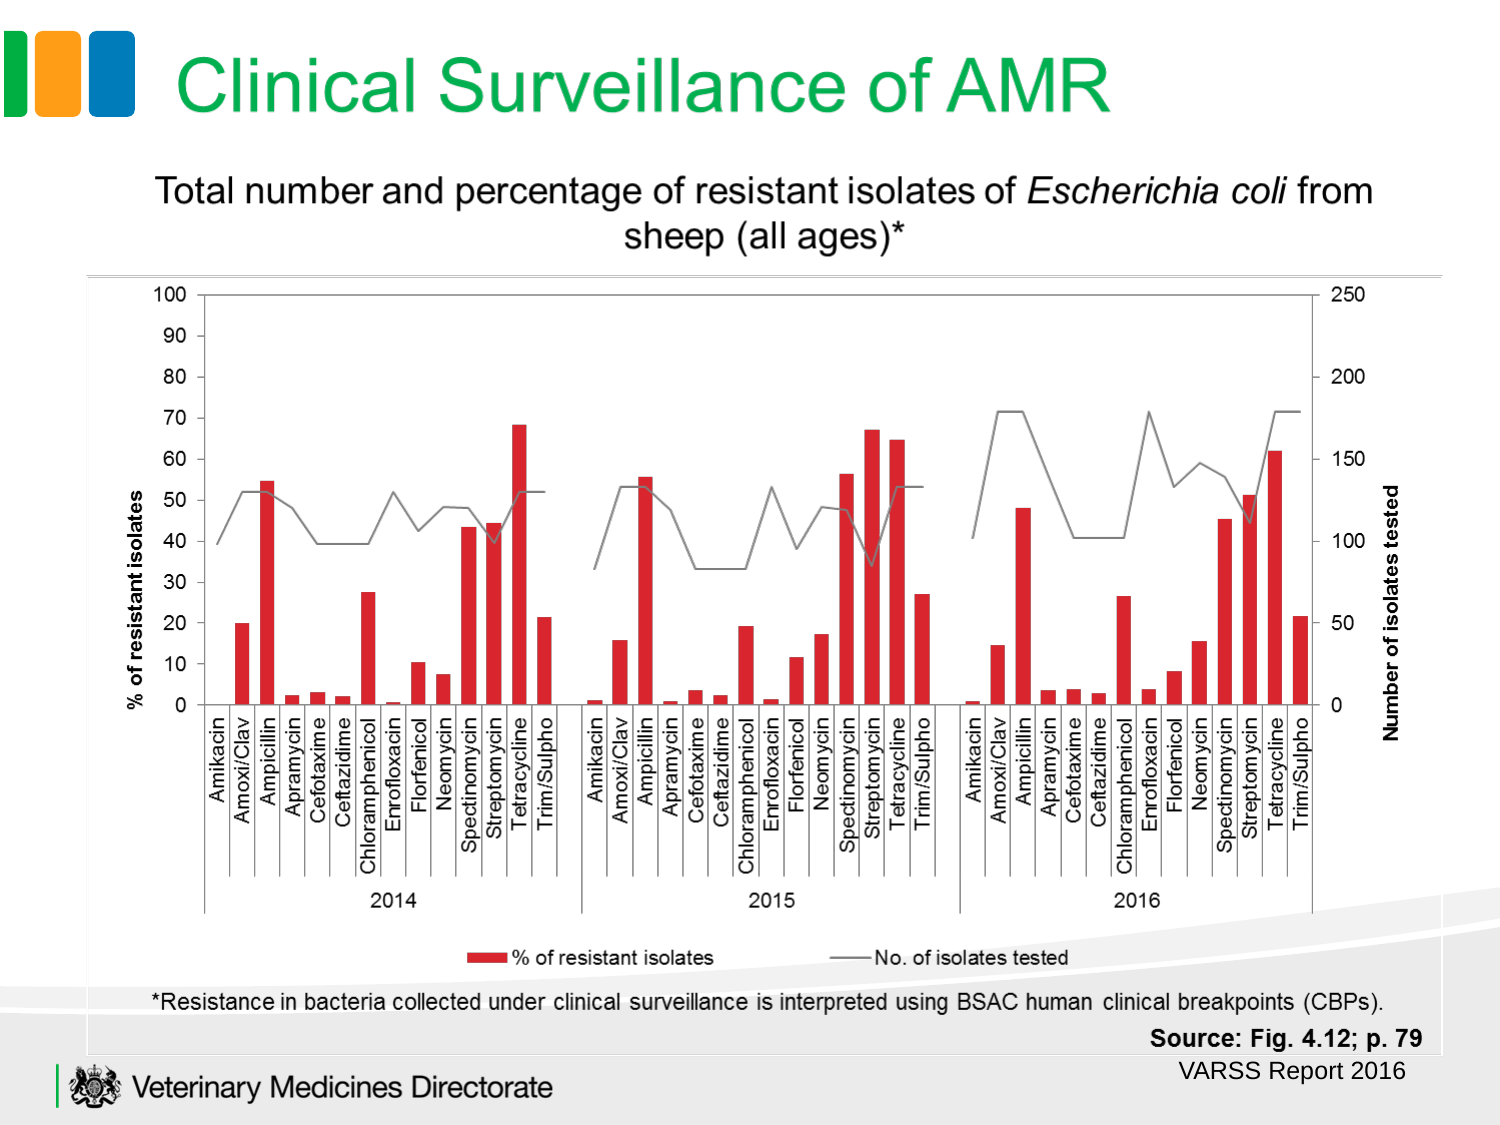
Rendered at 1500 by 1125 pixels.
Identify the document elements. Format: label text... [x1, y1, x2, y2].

picture [56, 16, 1443, 1109]
text_box VARSS Report 2016 [1163, 1046, 1424, 1093]
